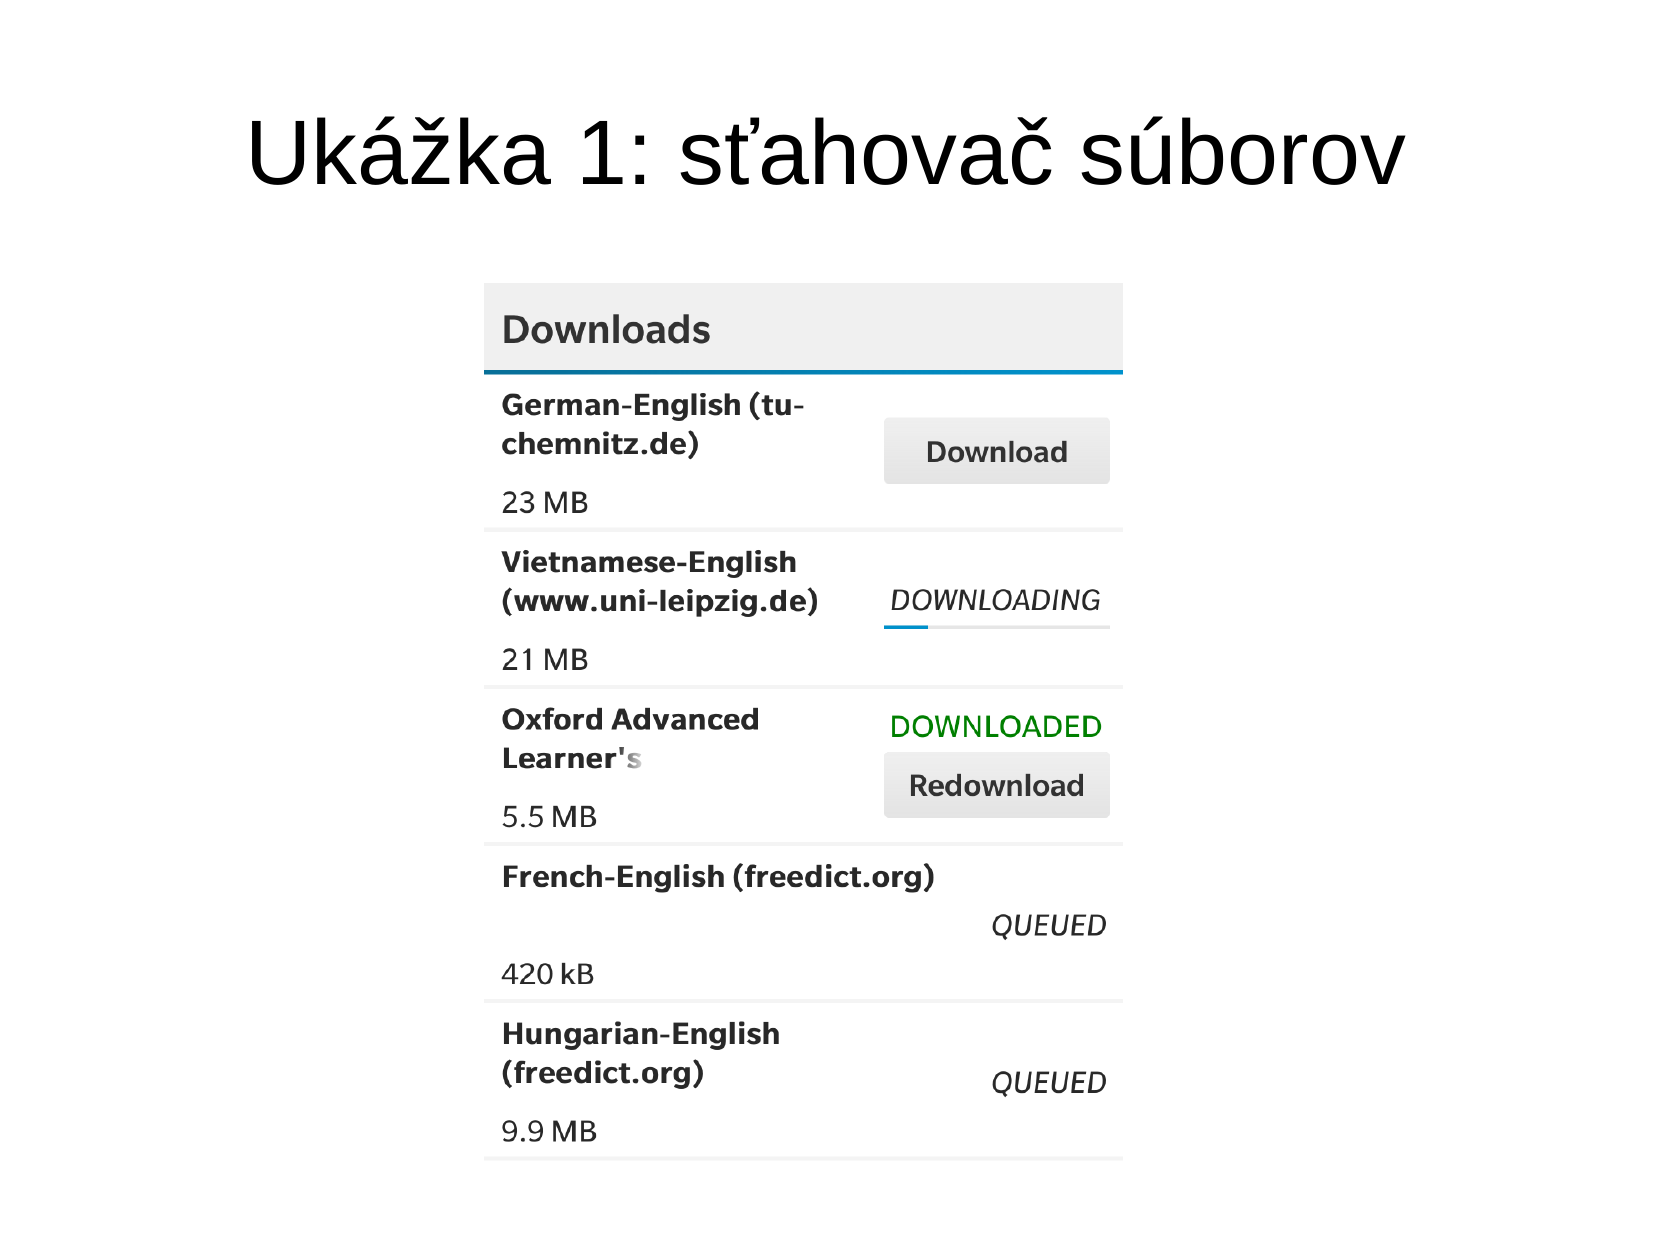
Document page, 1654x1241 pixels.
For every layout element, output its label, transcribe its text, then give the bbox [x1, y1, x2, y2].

picture [484, 283, 1123, 369]
picture [484, 375, 1123, 1161]
title Ukážka 1: sťahovač súborov [82, 49, 1571, 257]
